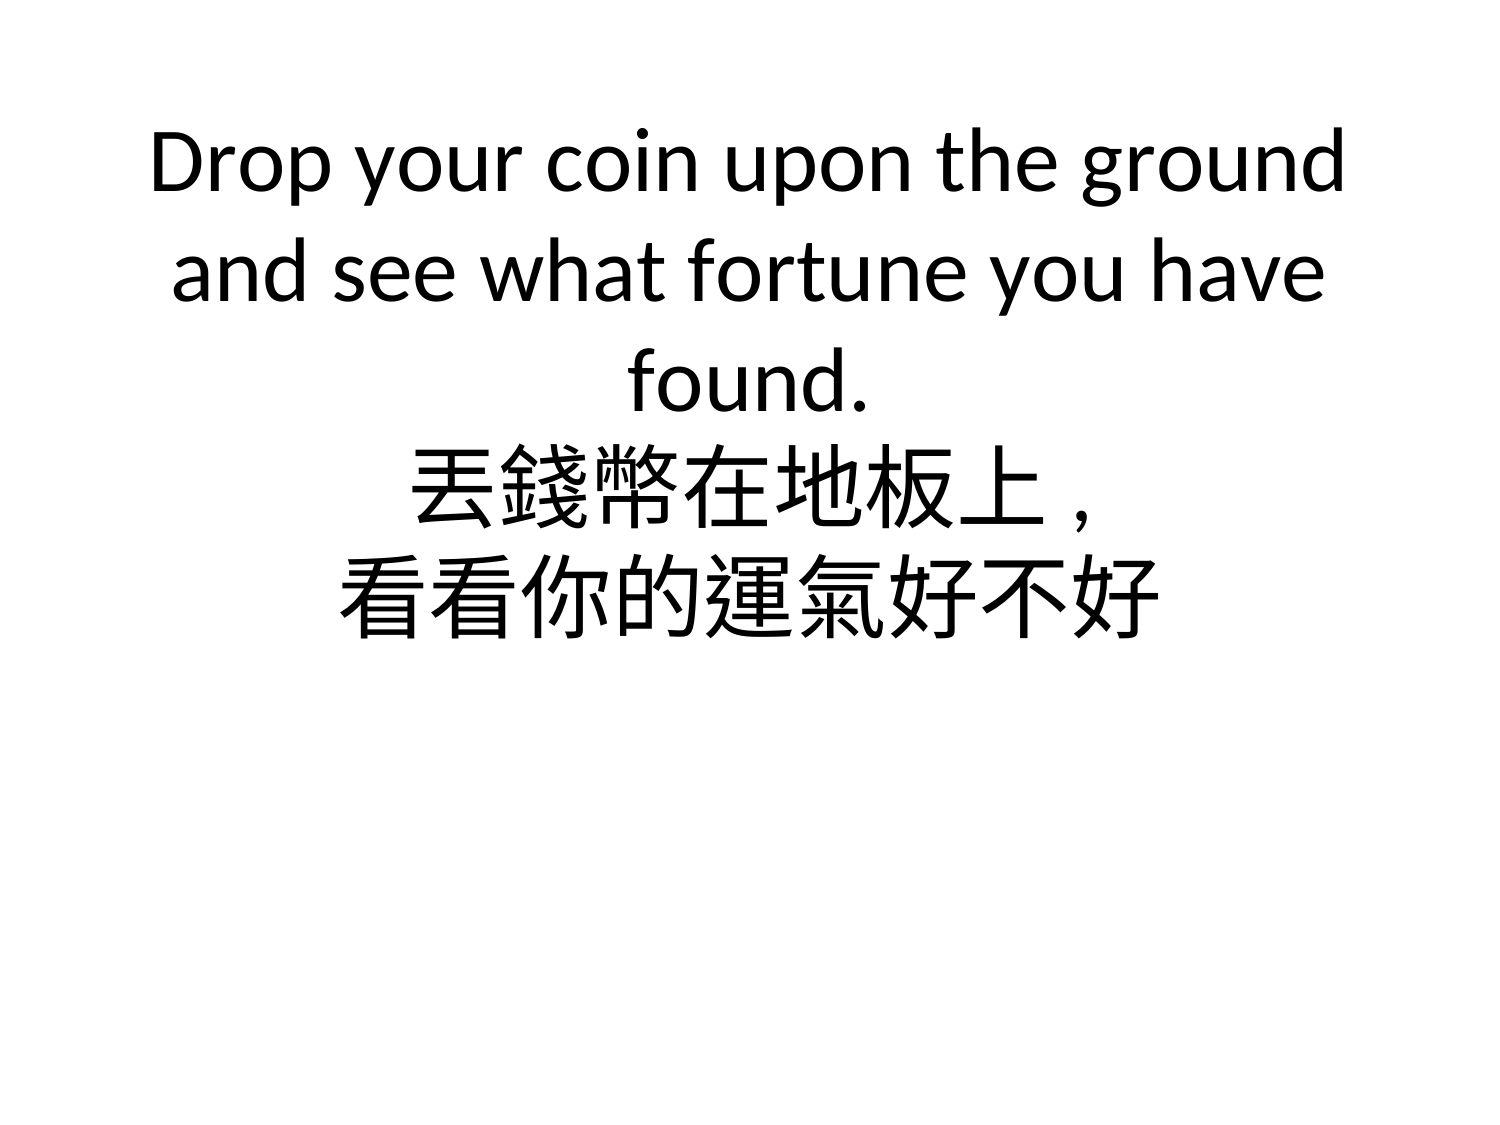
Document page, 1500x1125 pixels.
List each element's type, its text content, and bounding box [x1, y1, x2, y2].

title Drop your coin upon the ground and see what fortune you have found. 丟錢幣在地板上, 看看你的運氣好不好 [75, 45, 1426, 1035]
